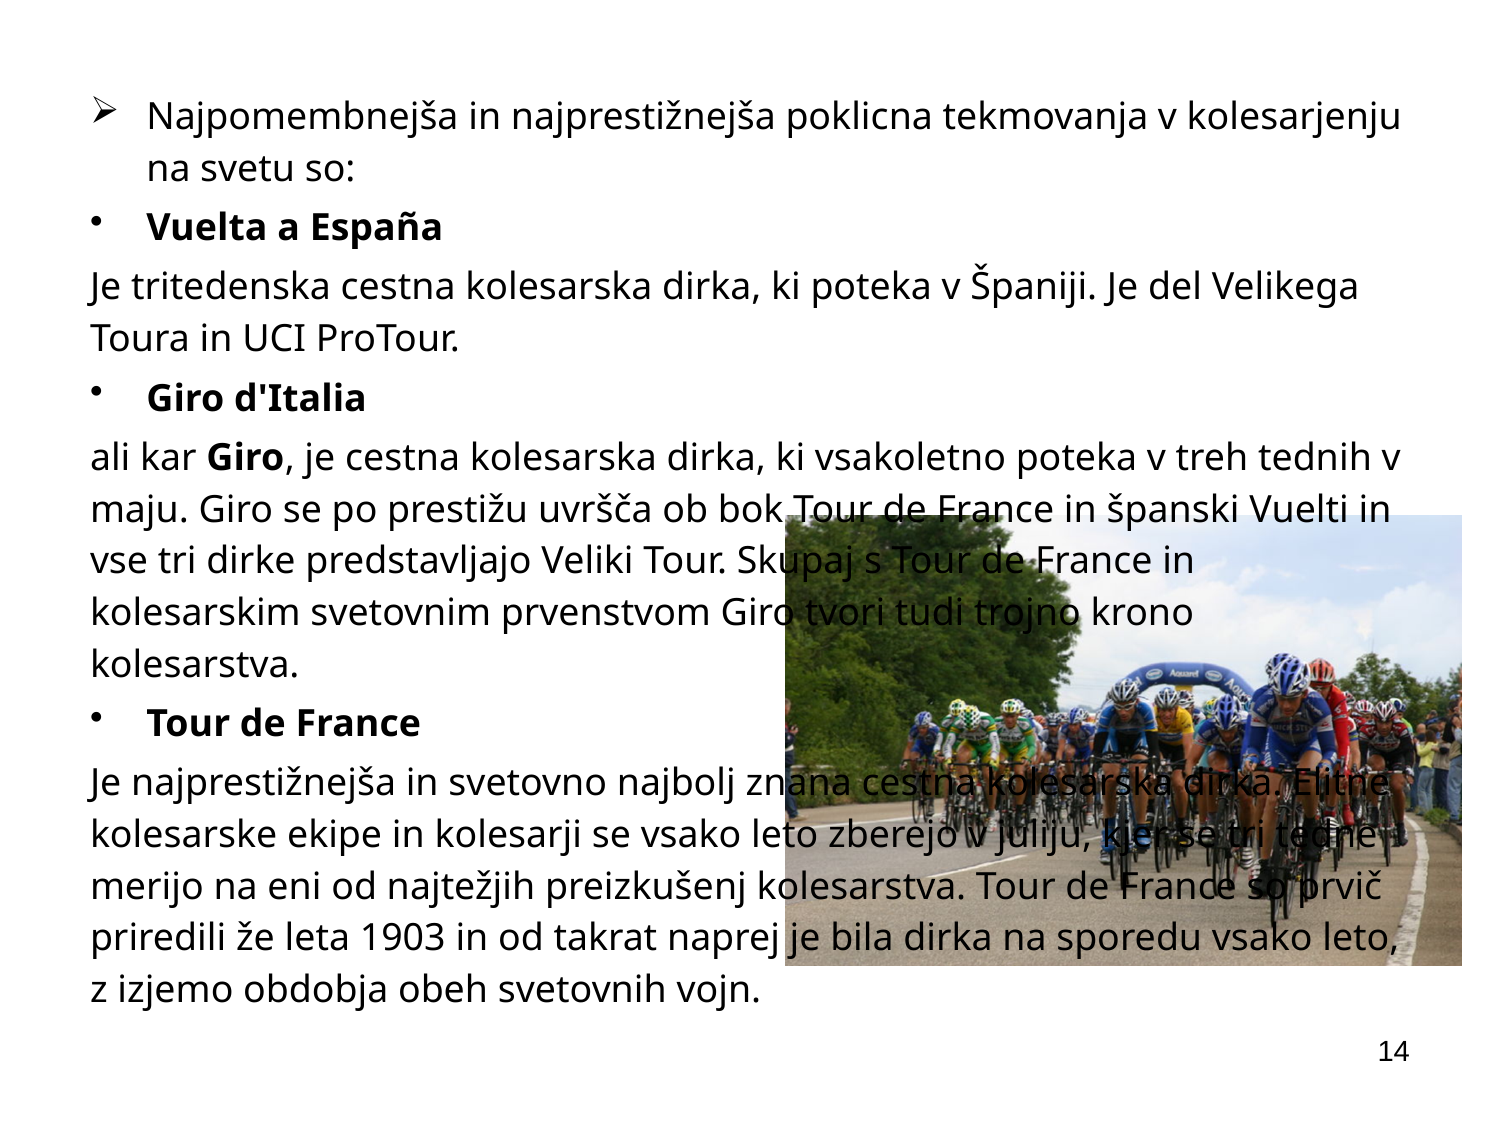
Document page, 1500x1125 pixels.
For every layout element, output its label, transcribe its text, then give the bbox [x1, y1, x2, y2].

list Najpomembnejša in najprestižnejša poklicna tekmovanja v kolesarjenju na svetu so: Vuelta a España Je tritedenska cestna kolesarska dirka, ki poteka v Španiji. Je del Velikega Toura in UCI ProTour. Giro d'Italia ali kar Giro, je cestna kolesarska dirka, ki vsakoletno poteka v treh tednih v maju. Giro se po prestižu uvršča ob bok Tour de France in španski Vuelti in vse tri dirke predstavljajo Veliki Tour. Skupaj s Tour de France in kolesarskim svetovnim prvenstvom Giro tvori tudi trojno krono kolesarstva. Tour de France Je najprestižnejša in svetovno najbolj znana cestna kolesarska dirka. Elitne kolesarske ekipe in kolesarji se vsako leto zberejo v juliju, kjer se tri tedne merijo na eni od najtežjih preizkušenj kolesarstva. Tour de France so prvič priredili že leta 1903 in od takrat naprej je bila dirka na sporedu vsako leto, z izjemo obdobja obeh svetovnih vojn. [75, 78, 1425, 1005]
picture [1425, 515, 1462, 966]
slide_number <number> [1074, 1024, 1425, 1103]
